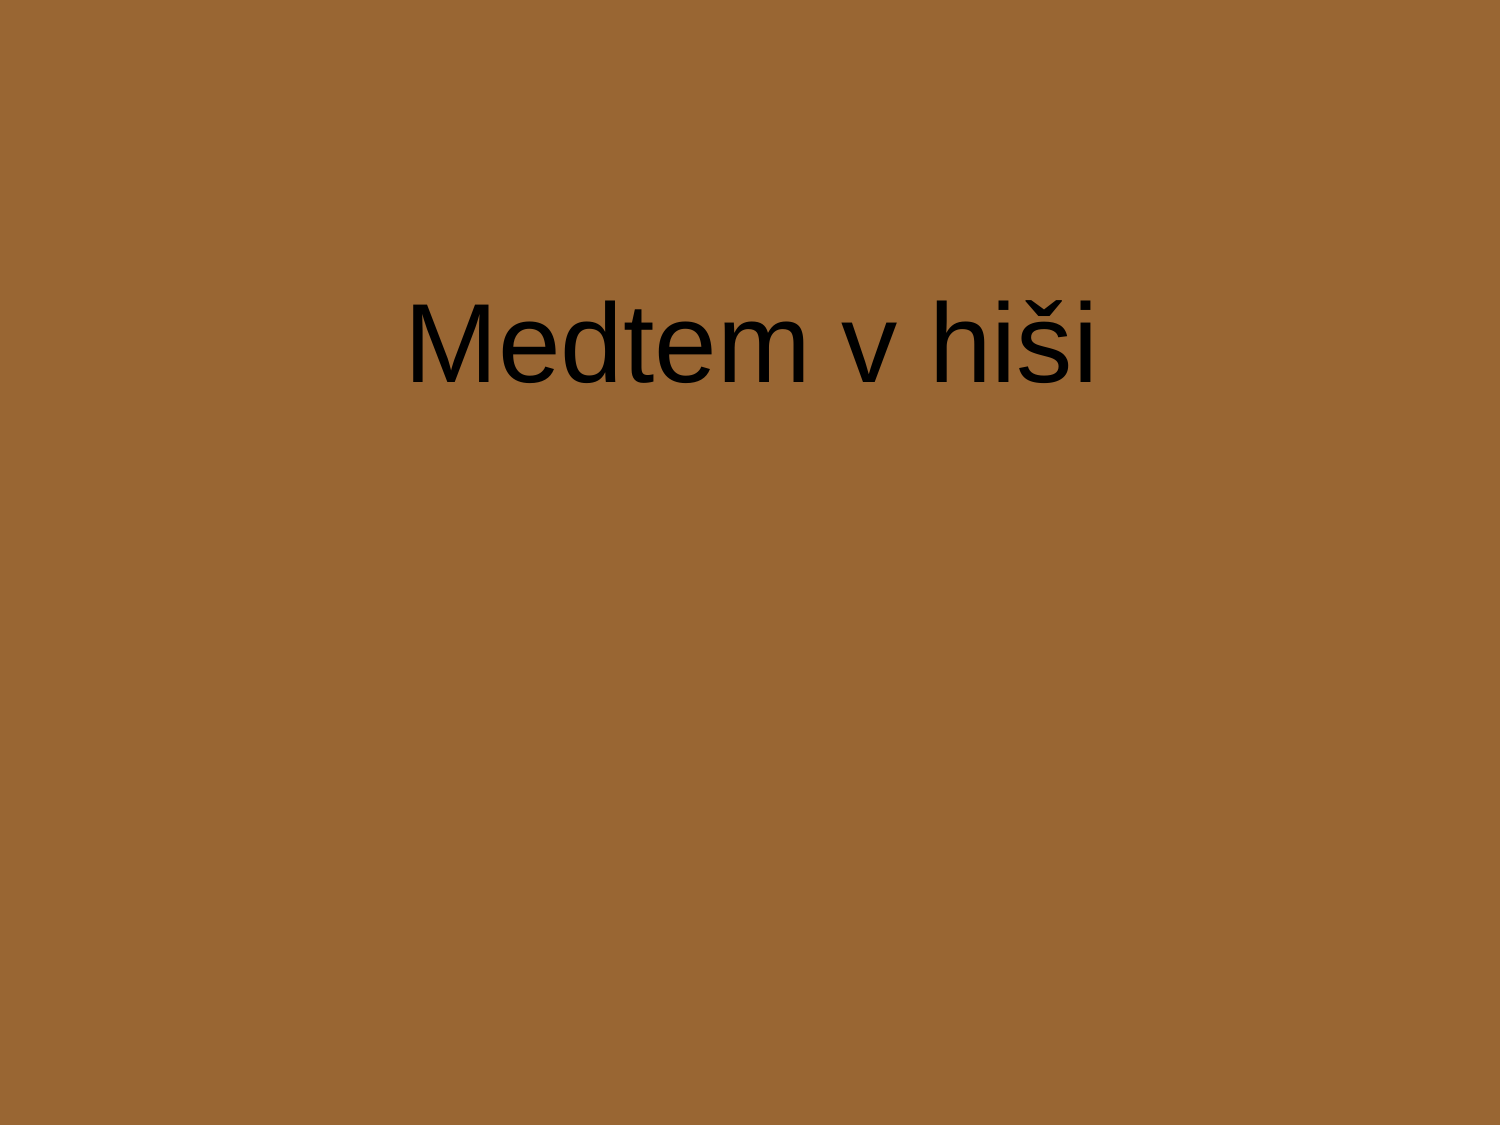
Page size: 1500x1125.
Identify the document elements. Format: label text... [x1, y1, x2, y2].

list Medtem v hiši [75, 262, 1425, 1005]
